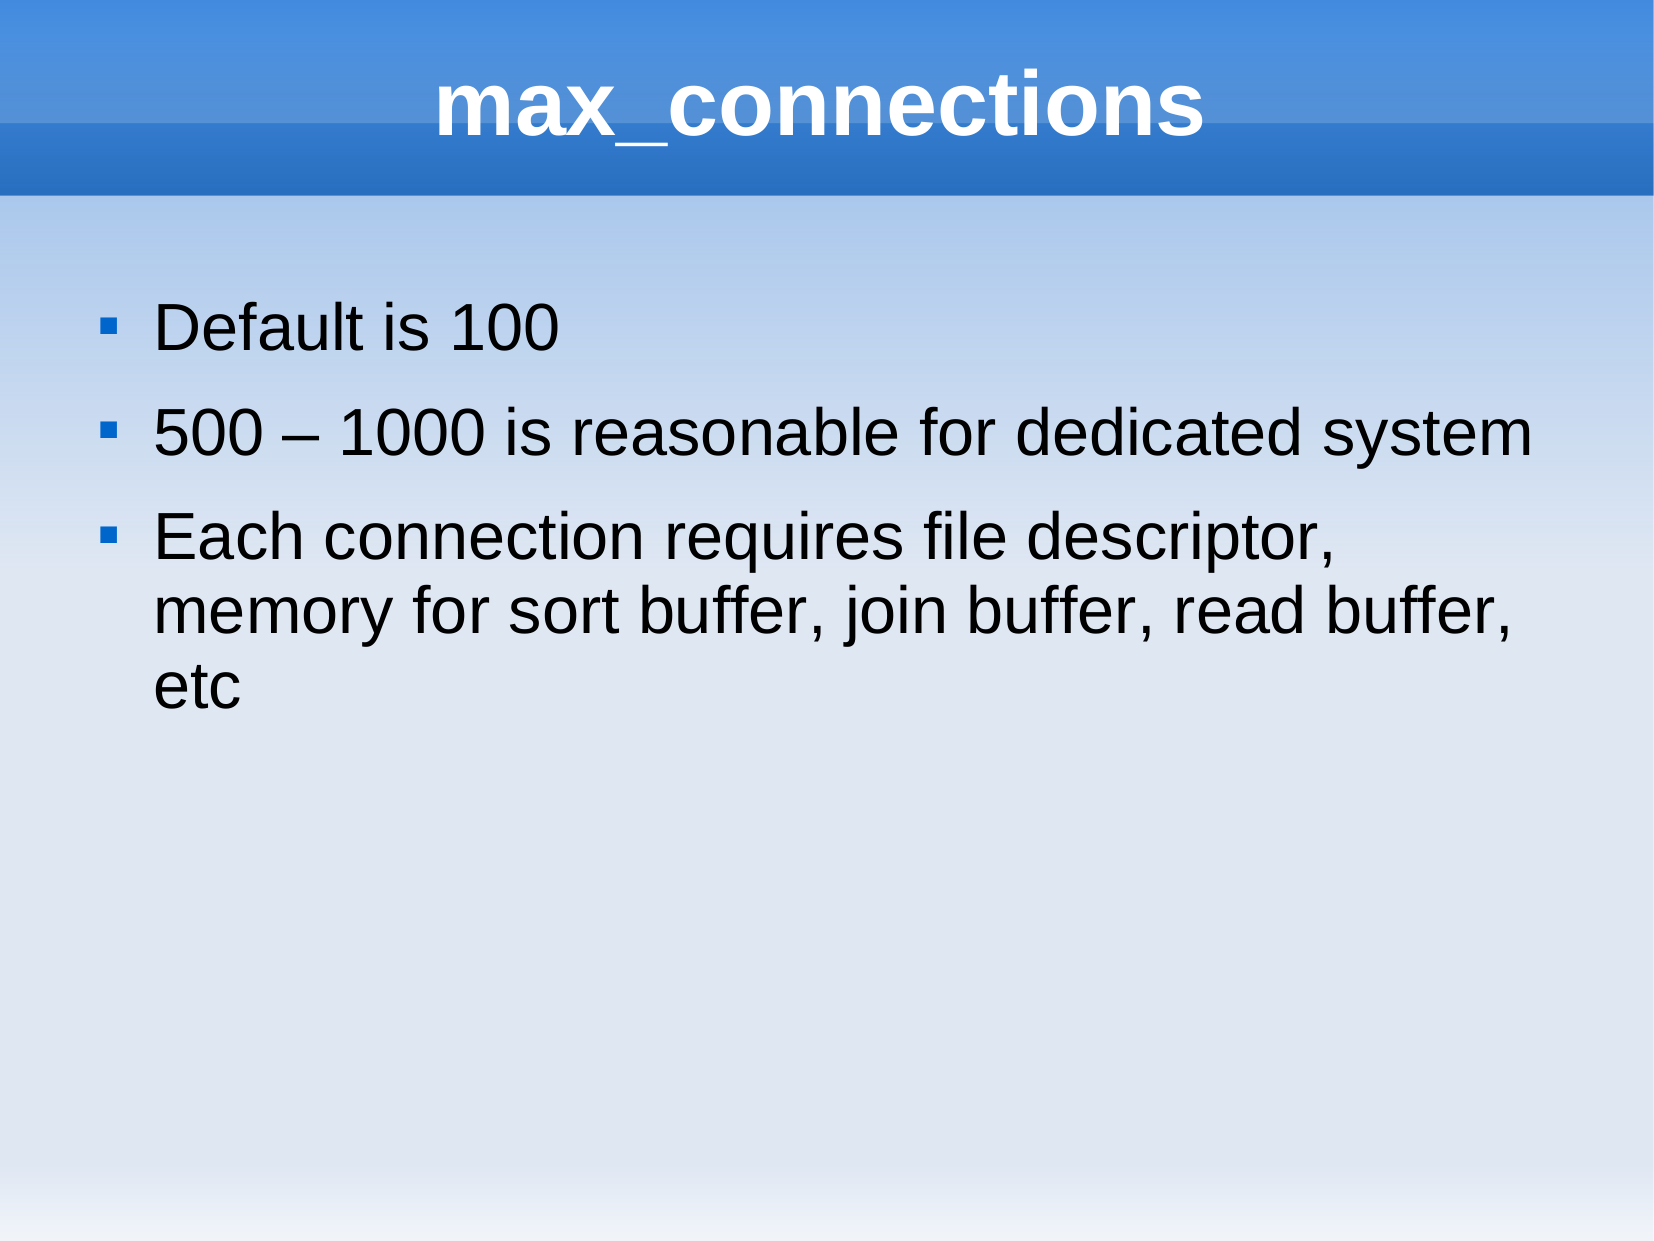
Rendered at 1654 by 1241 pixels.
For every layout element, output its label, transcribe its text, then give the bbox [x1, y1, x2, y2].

picture [0, 0, 1654, 1241]
list Default is 100 500 – 1000 is reasonable for dedicated system Each connection requires file descriptor, memory for sort buffer, join buffer, read buffer, etc [82, 290, 1571, 1109]
title max_connections [76, 0, 1565, 208]
